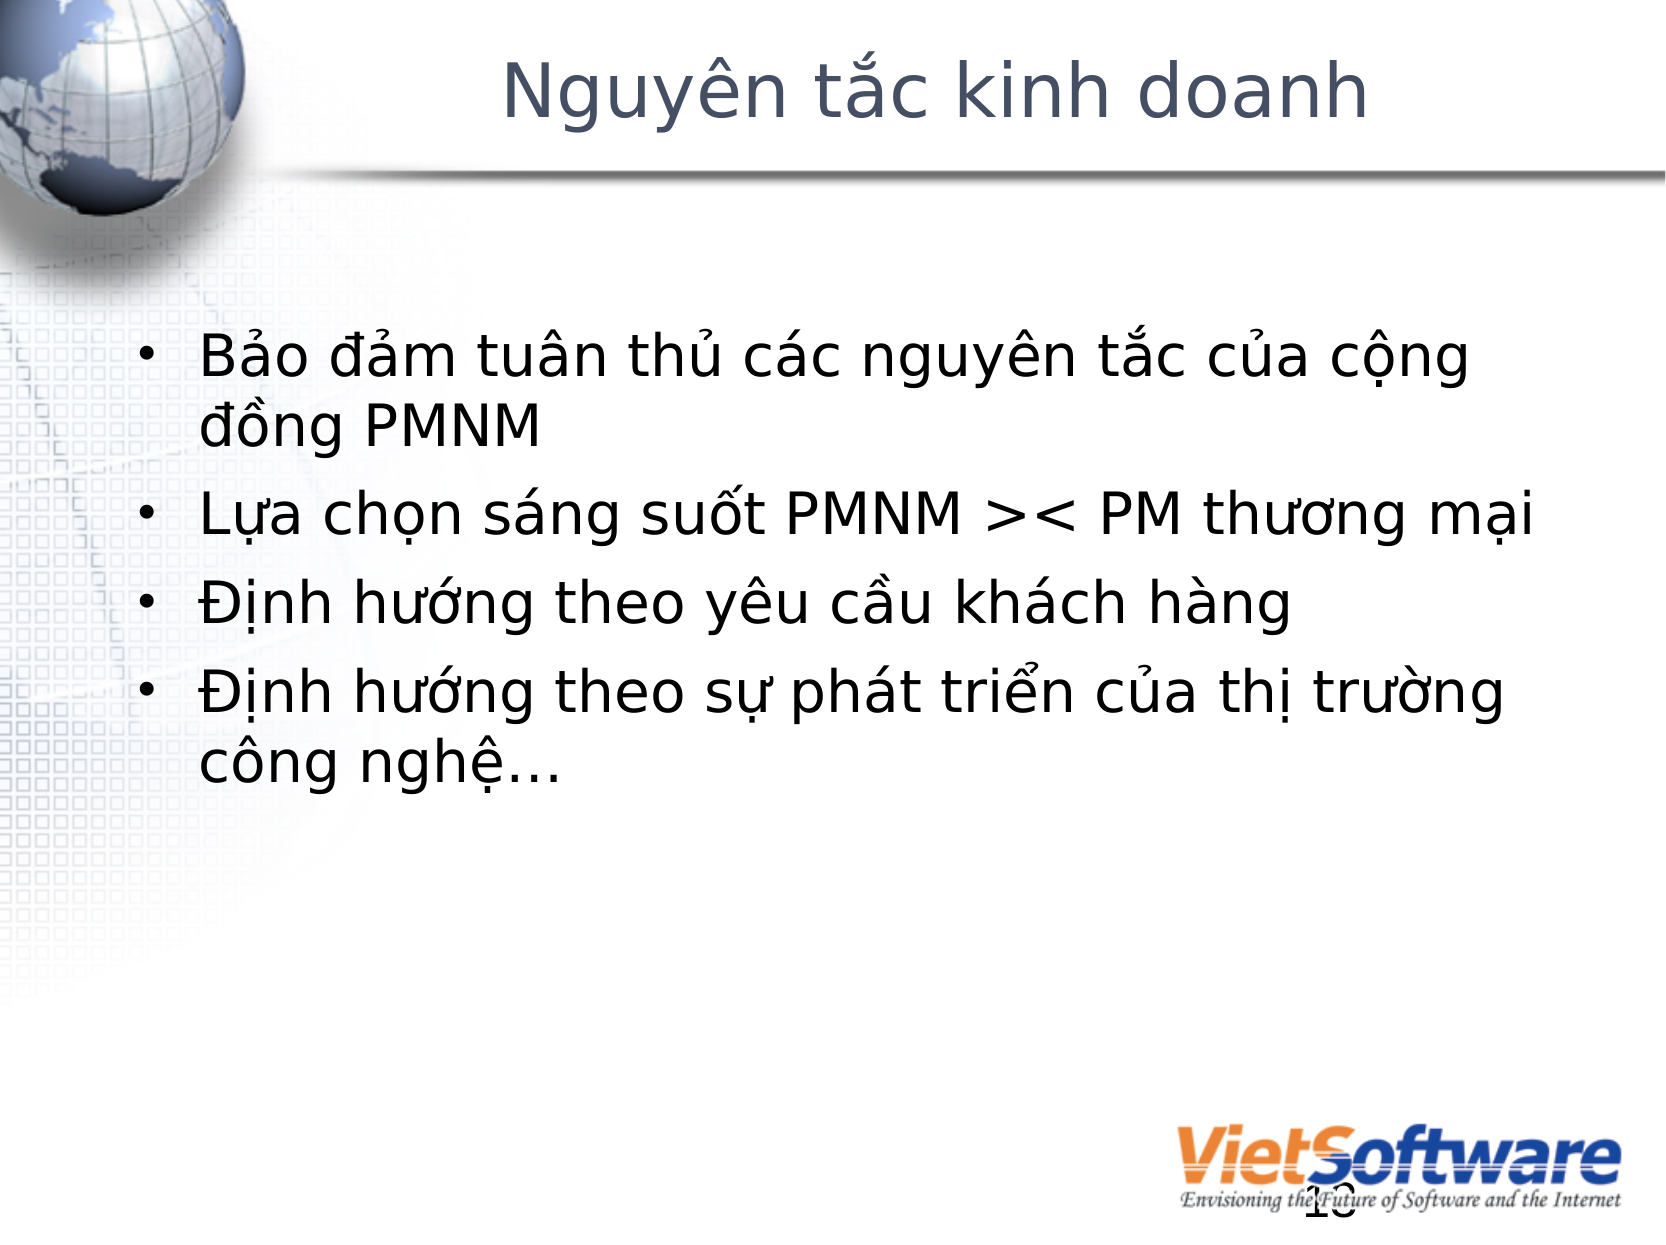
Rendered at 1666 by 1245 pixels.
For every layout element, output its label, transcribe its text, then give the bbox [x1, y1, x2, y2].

list Bảo đảm tuân thủ các nguyên tắc của cộng đồng PMNM Lựa chọn sáng suốt PMNM >< PM thương mại Định hướng theo yêu cầu khách hàng Định hướng theo sự phát triển của thị trường công nghệ… [120, 310, 1621, 1107]
picture [0, 0, 1666, 1245]
title Nguyên tắc kinh doanh [295, 12, 1578, 163]
